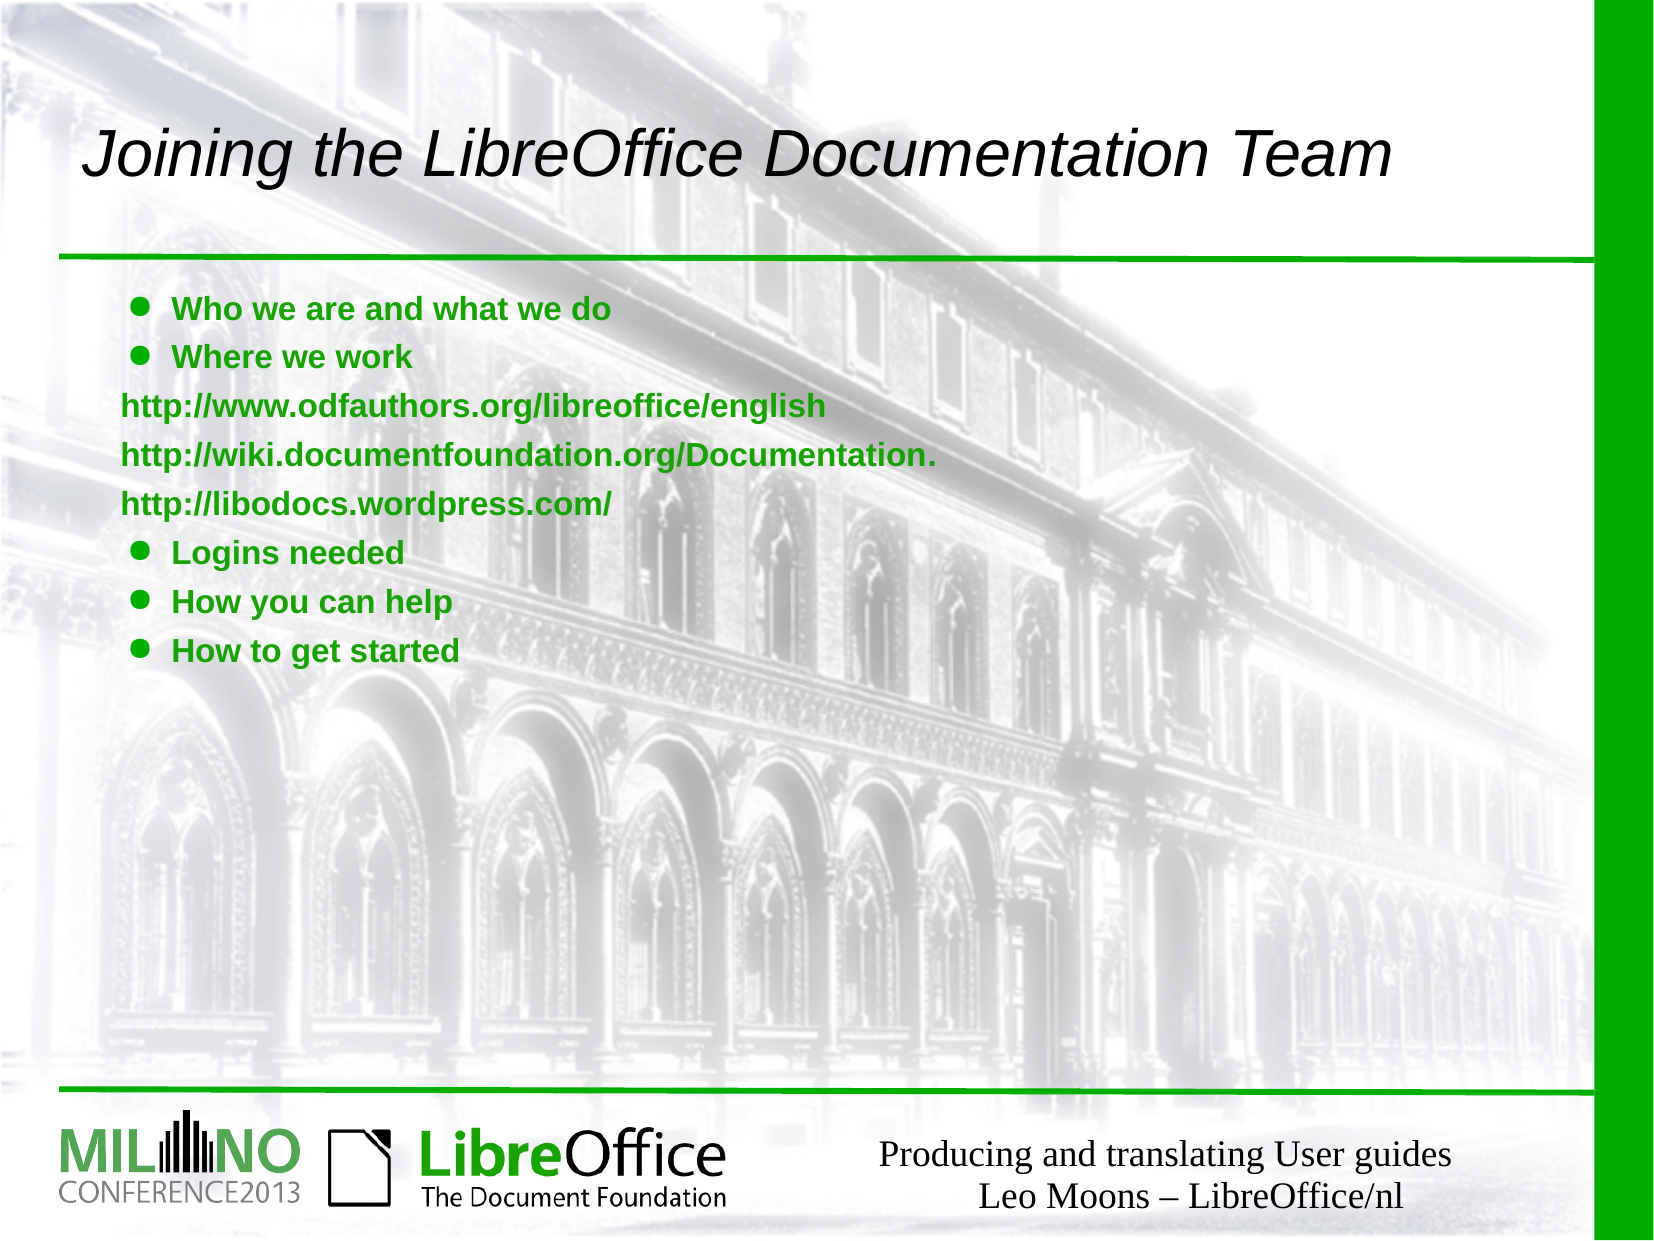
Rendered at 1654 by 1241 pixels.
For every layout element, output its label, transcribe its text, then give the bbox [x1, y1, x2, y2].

title Joining the LibreOffice Documentation Team [82, 49, 1571, 257]
text_box Producing and translating User guides Leo Moons – LibreOffice/nl [864, 1126, 1519, 1224]
picture [0, 1, 1594, 1241]
list Who we are and what we do Where we work http://www.odfauthors.org/libreoffice/english http://wiki.documentfoundation.org/Documentation. http://libodocs.wordpress.com/ Logins needed How you can help How to get started [82, 290, 1571, 1010]
